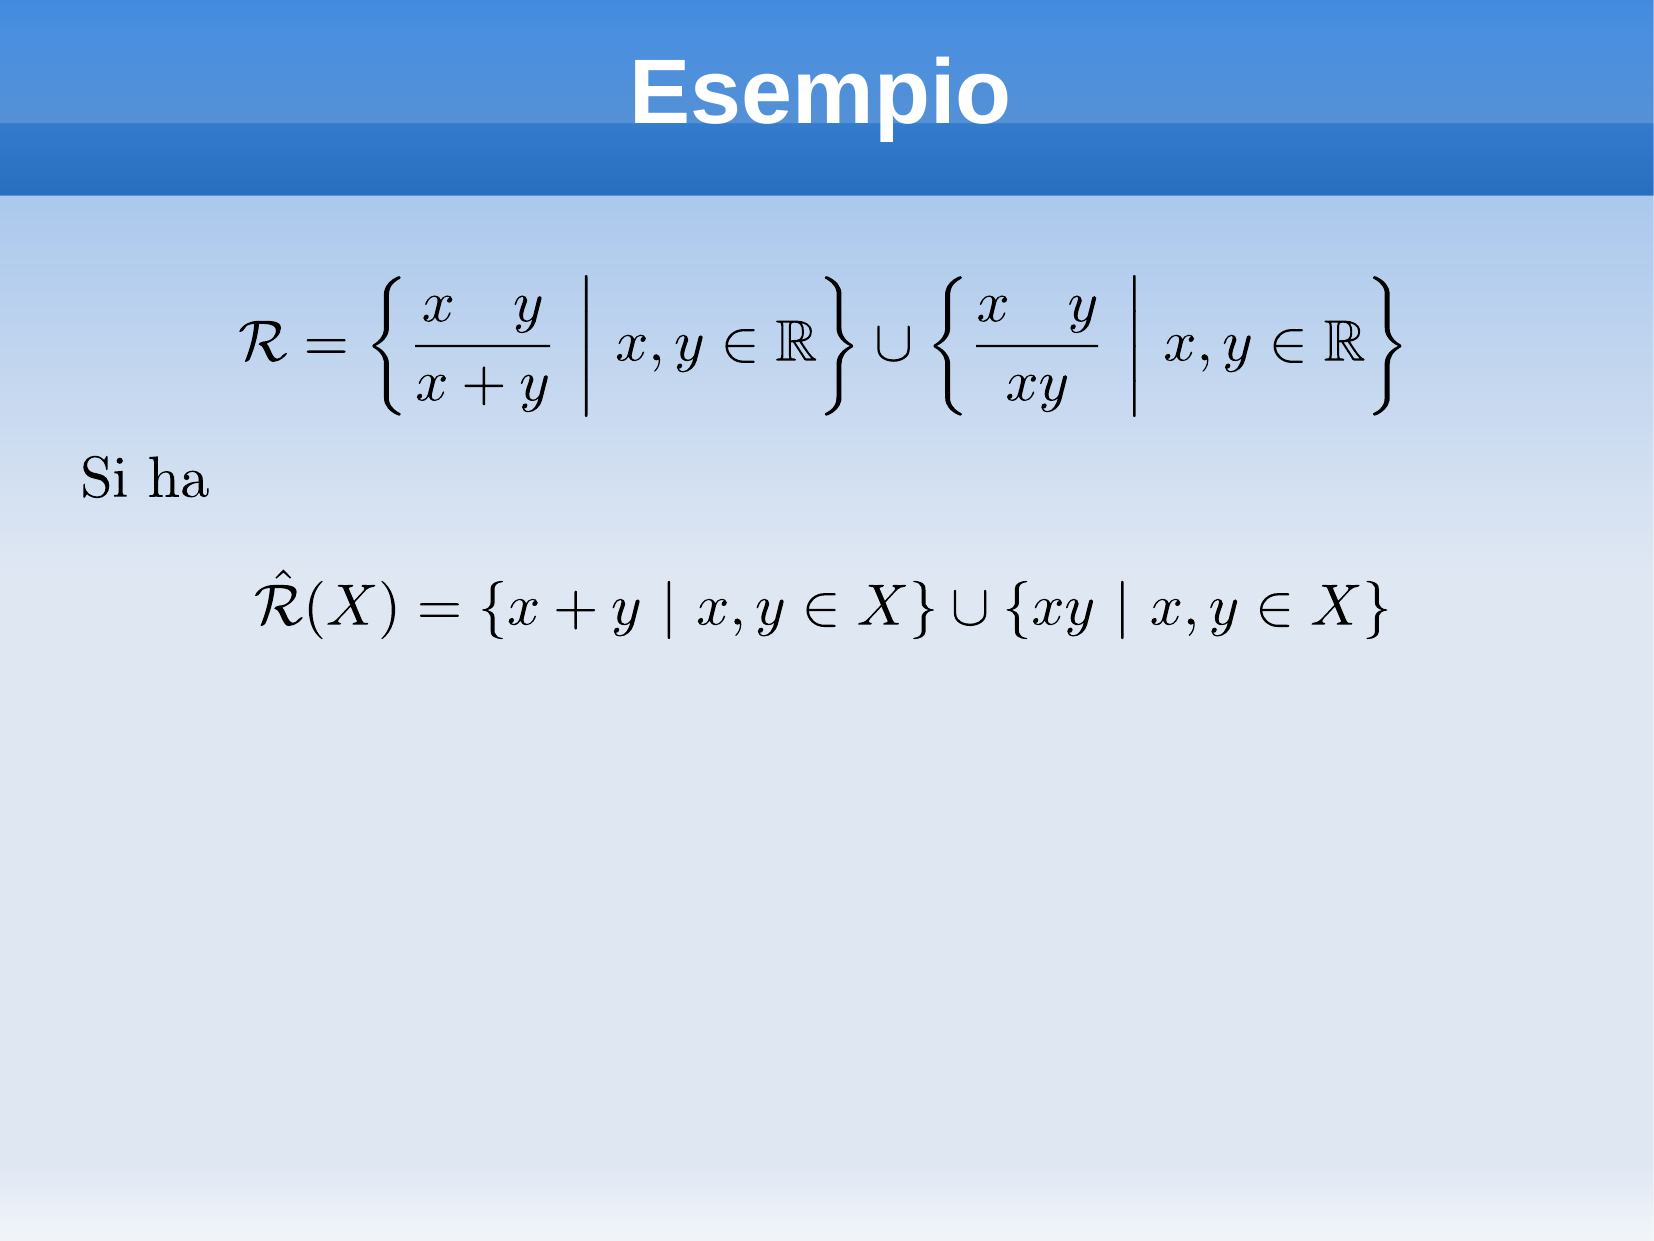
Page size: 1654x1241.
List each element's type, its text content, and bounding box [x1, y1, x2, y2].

title Esempio [76, 0, 1565, 196]
text_box [80, 274, 1409, 640]
picture [0, 0, 1654, 1241]
